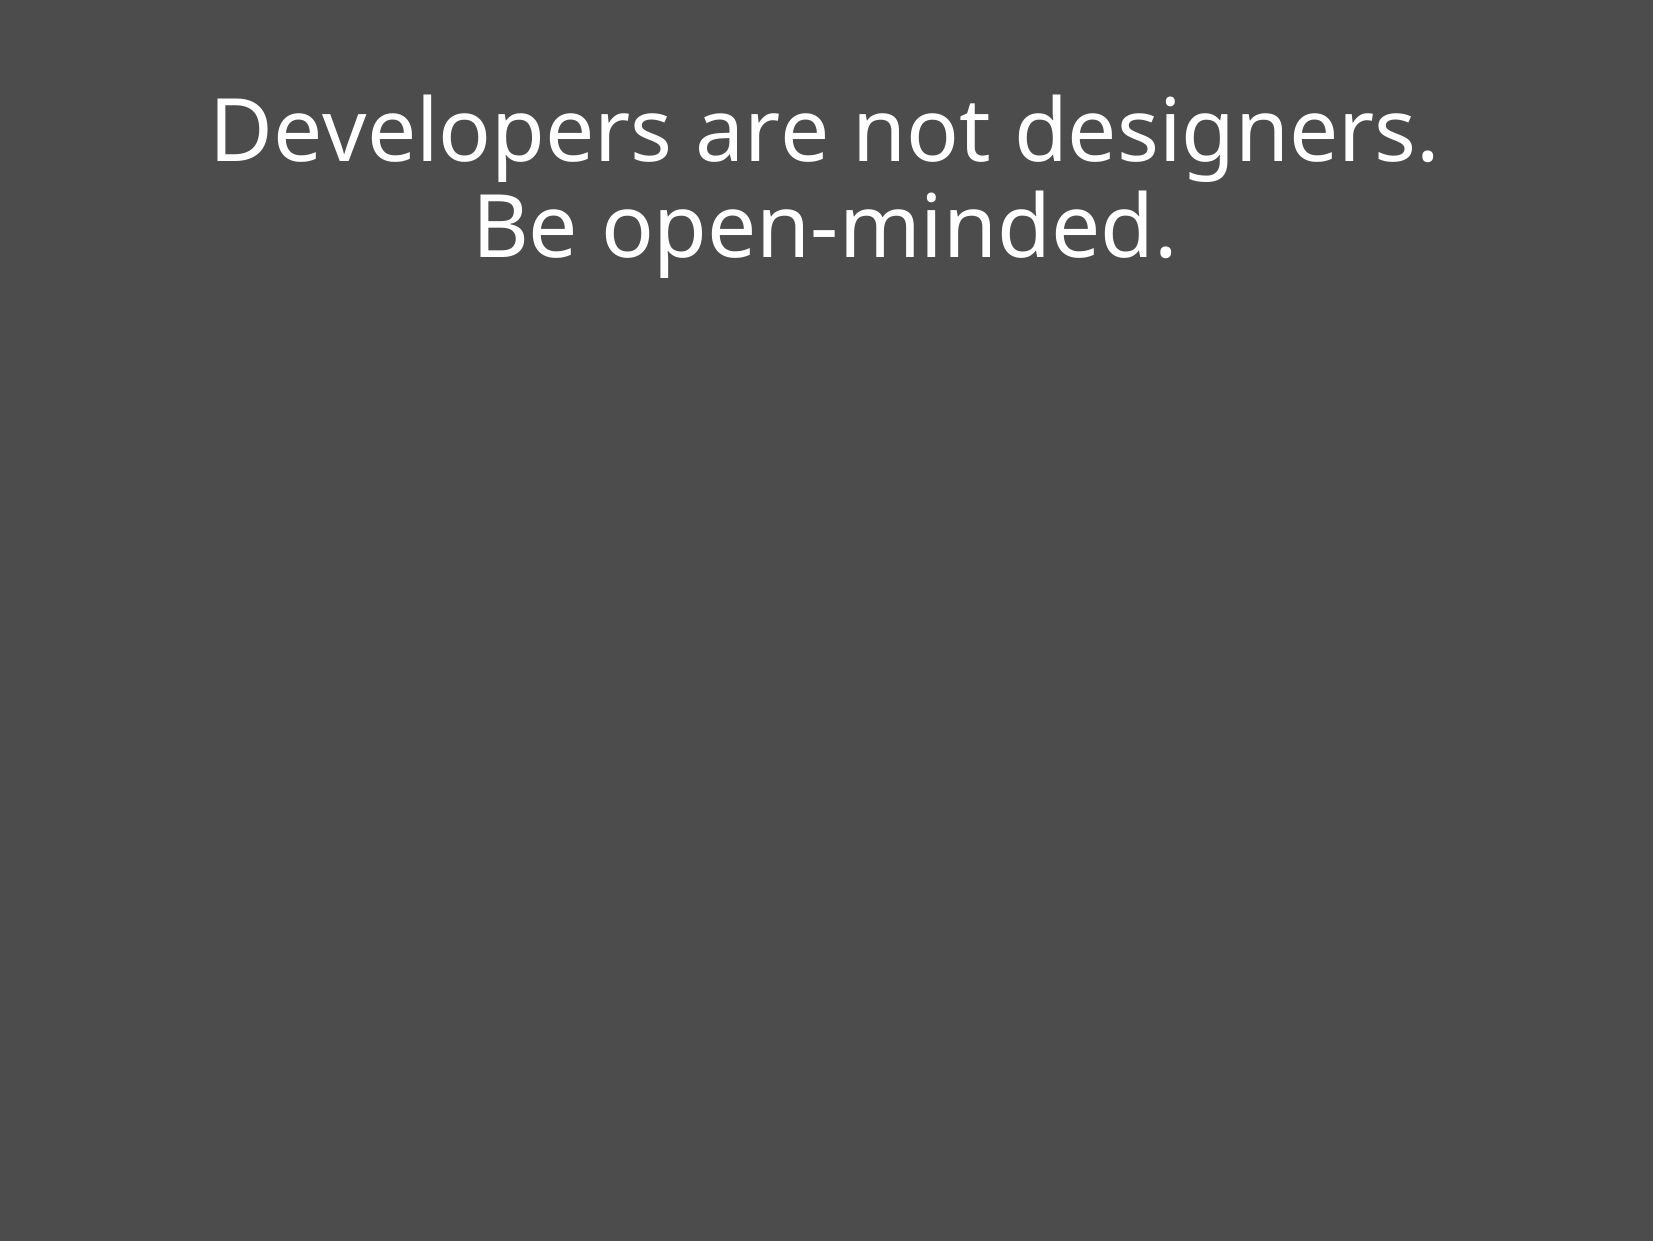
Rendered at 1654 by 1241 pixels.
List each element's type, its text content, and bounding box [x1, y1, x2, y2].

title Developers are not designers. Be open-minded. [37, 64, 1613, 298]
